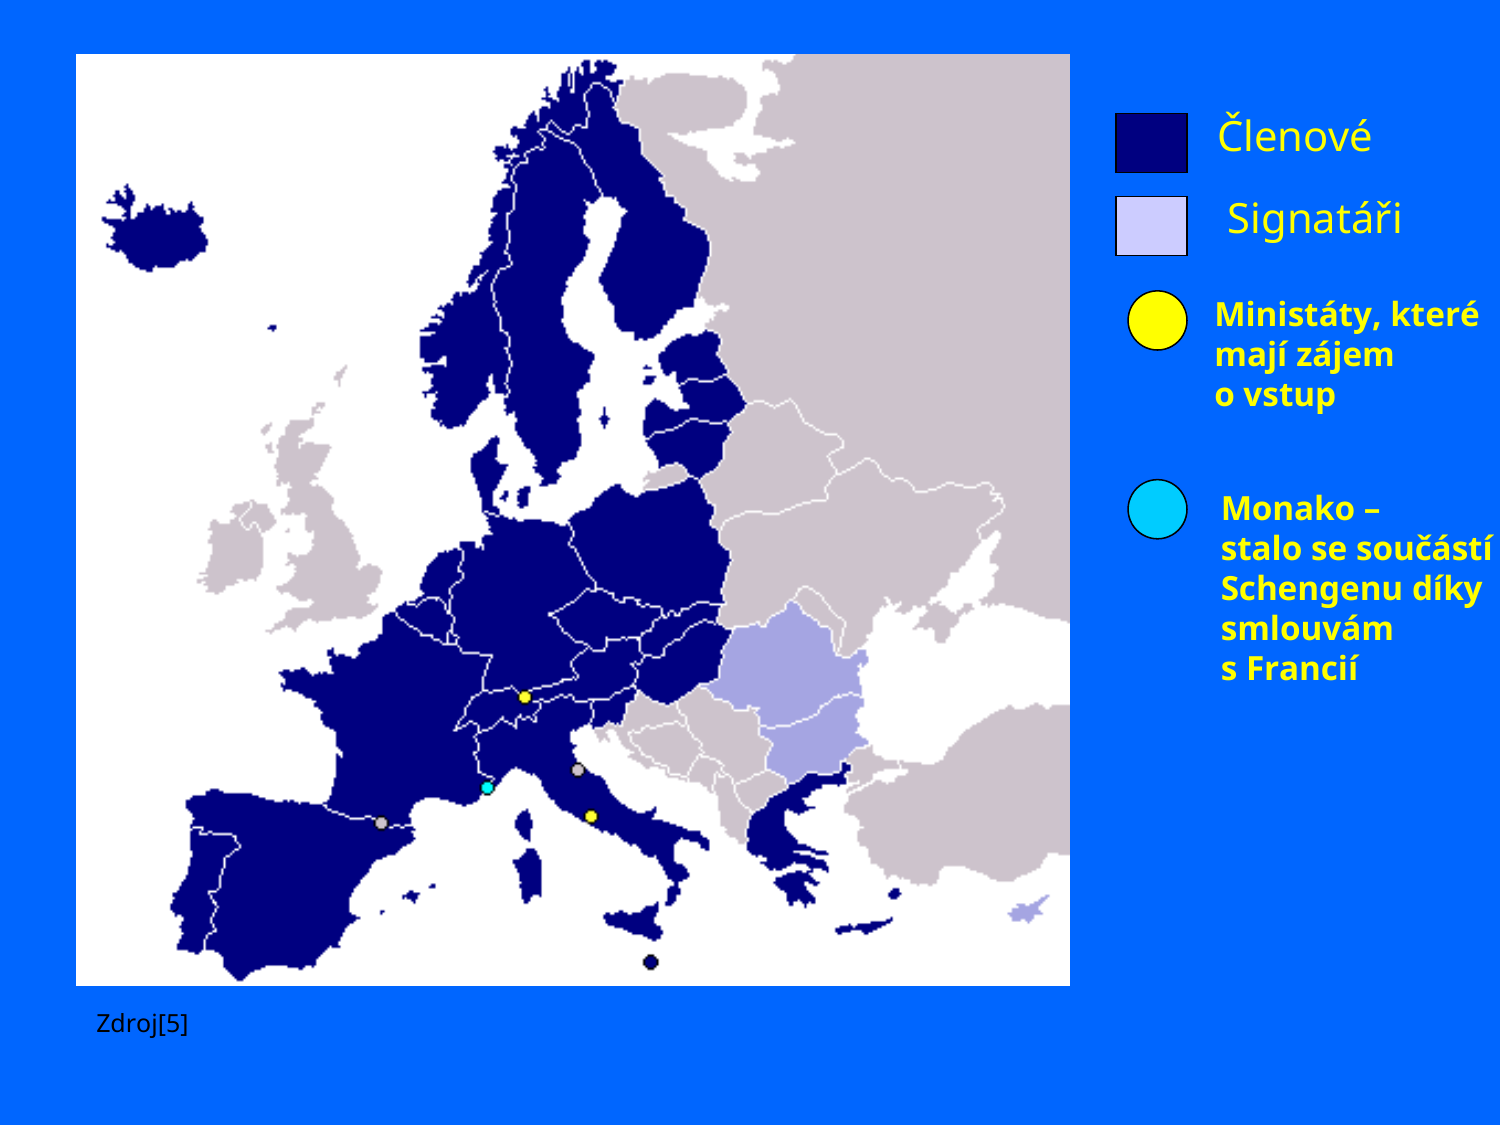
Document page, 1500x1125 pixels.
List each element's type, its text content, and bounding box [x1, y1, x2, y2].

text_box Ministáty, které mají zájem o vstup [1199, 285, 1495, 421]
picture [76, 54, 1070, 986]
text_box [1116, 196, 1188, 256]
text_box Signatáři [1212, 184, 1418, 251]
text_box [1128, 479, 1188, 539]
text_box Monako – stalo se součástí Schengenu díky smlouvám s Francií [1206, 479, 1500, 695]
text_box Členové [1202, 101, 1389, 168]
text_box [1116, 113, 1188, 173]
text_box Zdroj[5] [81, 999, 204, 1045]
text_box [1128, 290, 1188, 351]
